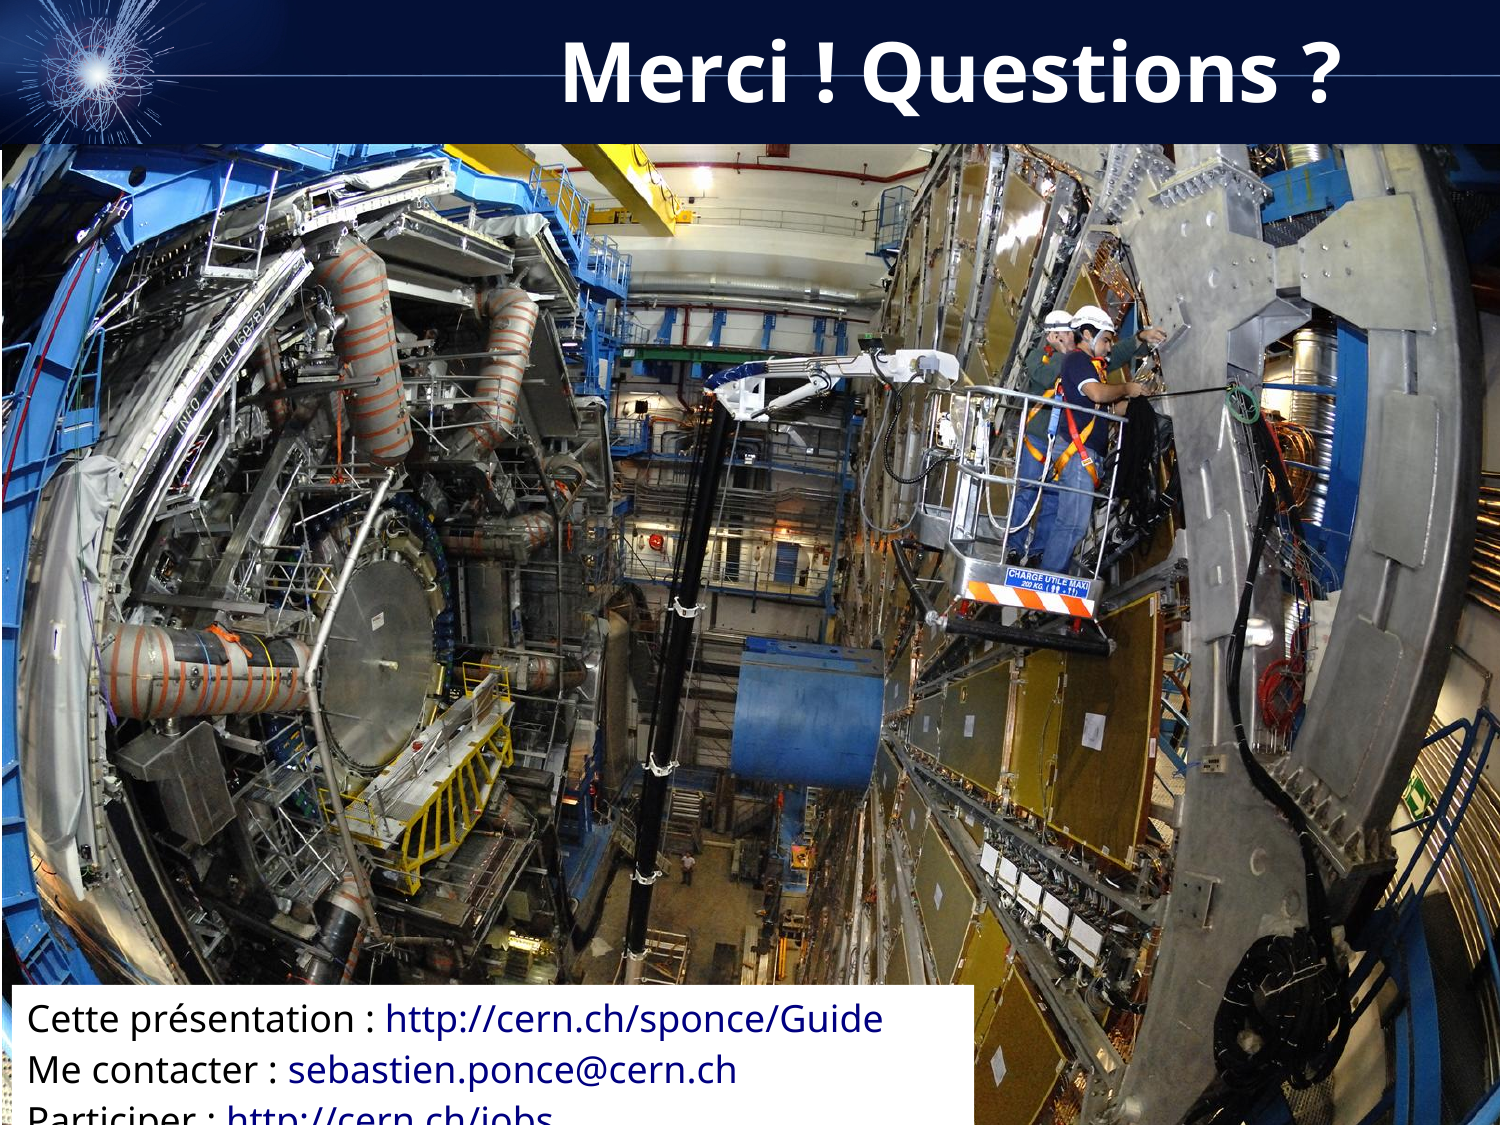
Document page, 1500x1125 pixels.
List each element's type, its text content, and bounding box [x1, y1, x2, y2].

text_box Cette présentation : http://cern.ch/sponce/Guide Me contacter : sebastien.ponce@cern.ch Participer : http://cern.ch/jobs [11, 984, 975, 1125]
text_box Merci ! Questions ? [543, 5, 1465, 123]
picture [0, 0, 1500, 1125]
